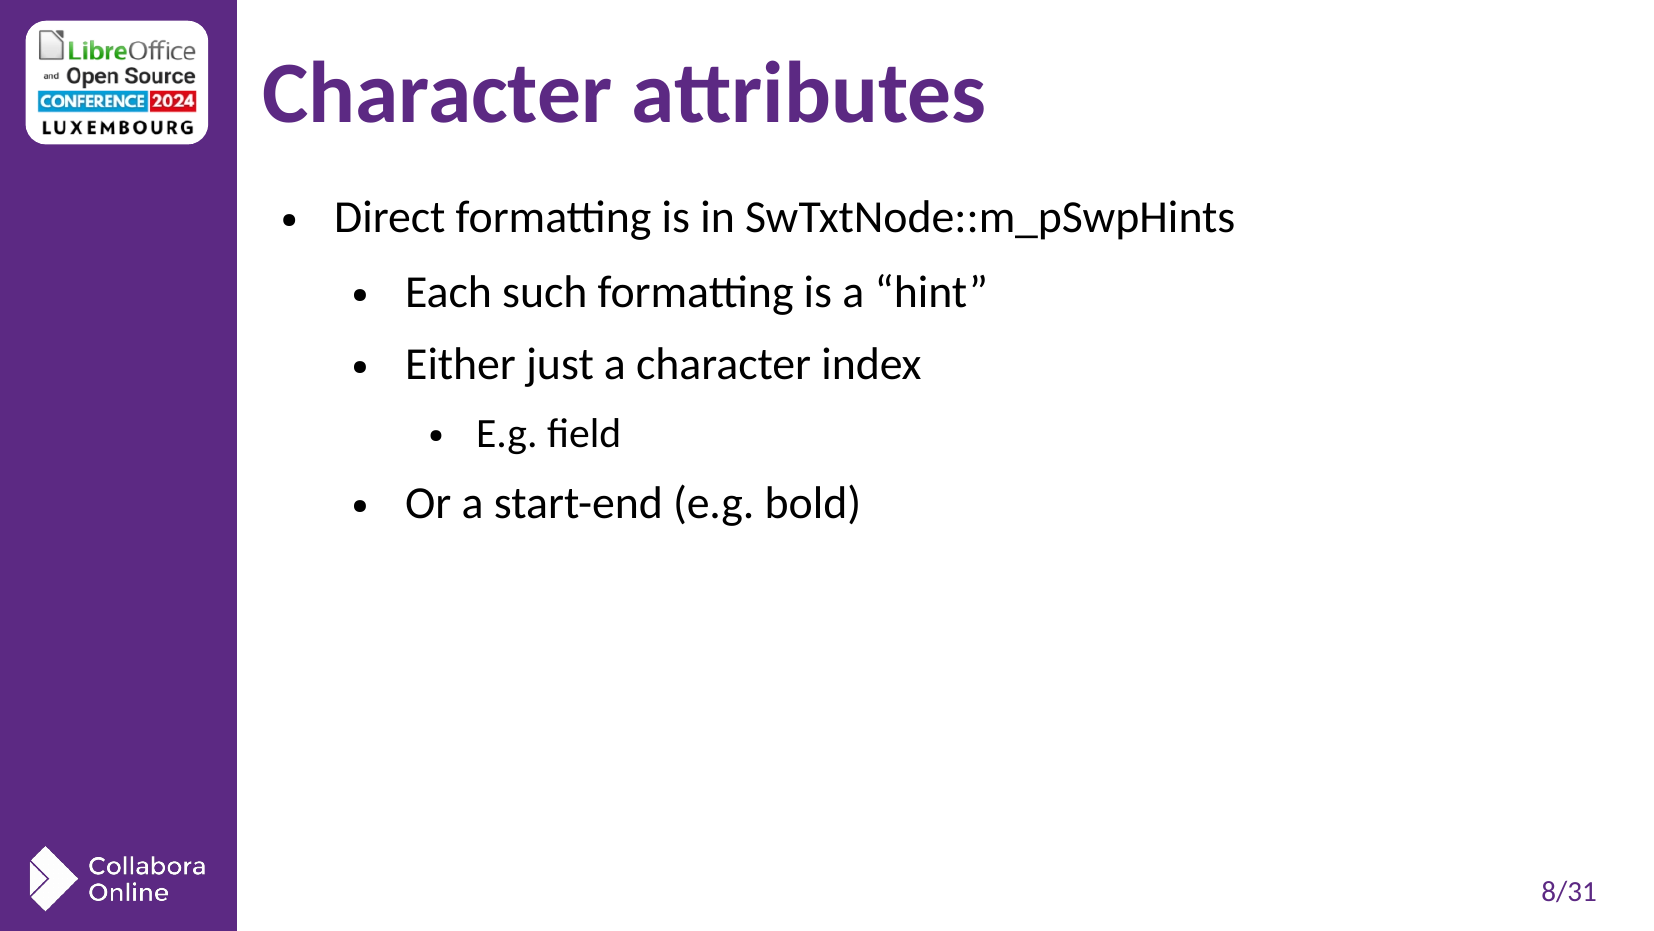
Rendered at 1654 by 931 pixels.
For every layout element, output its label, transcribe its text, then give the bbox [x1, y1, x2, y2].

picture [34, 26, 200, 139]
title Character attributes [262, 13, 1644, 145]
picture [25, 841, 209, 916]
list Direct formatting is in SwTxtNode::m_pSwpHints Each such formatting is a “hint” Either just a character index E.g. field Or a start-end (e.g. bold) [263, 187, 1605, 856]
